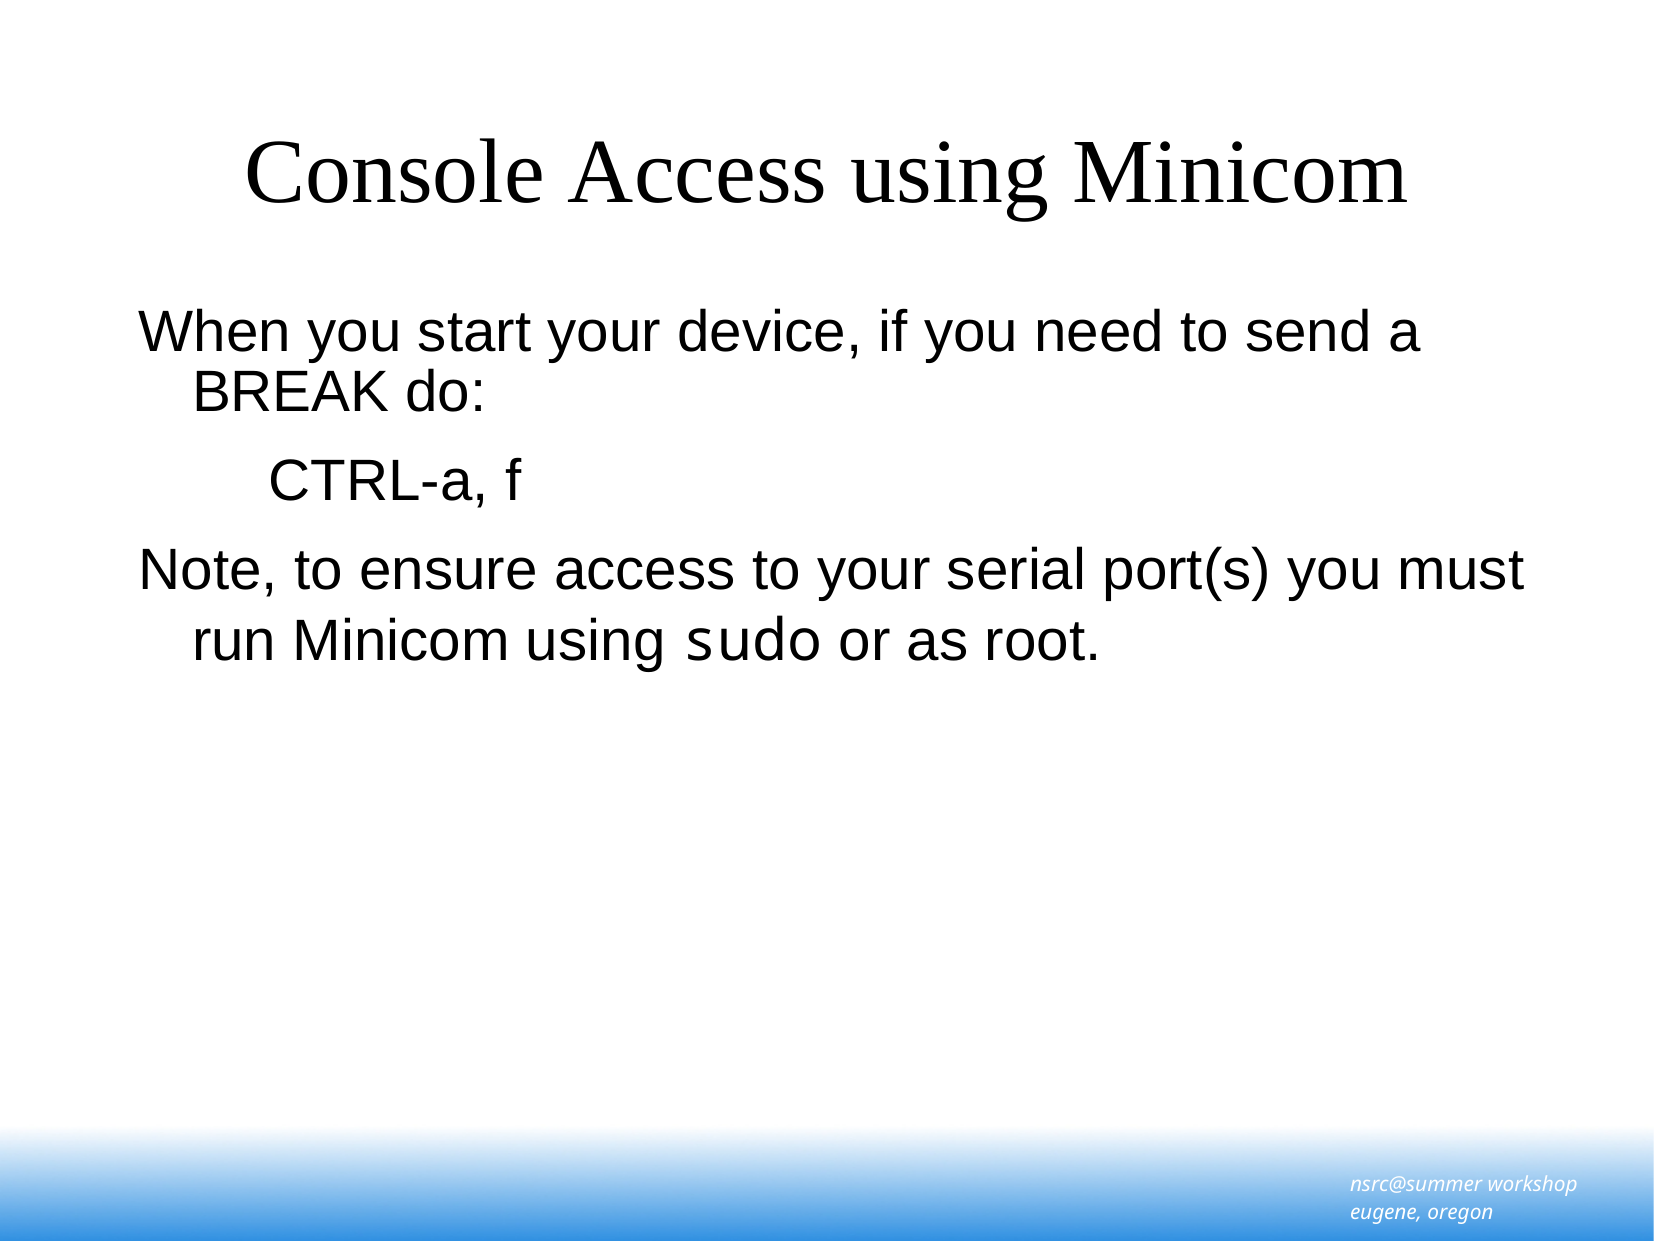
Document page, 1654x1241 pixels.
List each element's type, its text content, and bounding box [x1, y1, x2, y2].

picture [0, 1124, 1654, 1241]
title Console Access using Minicom [121, 67, 1534, 275]
list When you start your device, if you need to send a BREAK do: CTRL-a, f Note, to ensure access to your serial port(s) you must run Minicom using sudo or as root. [121, 303, 1534, 1093]
